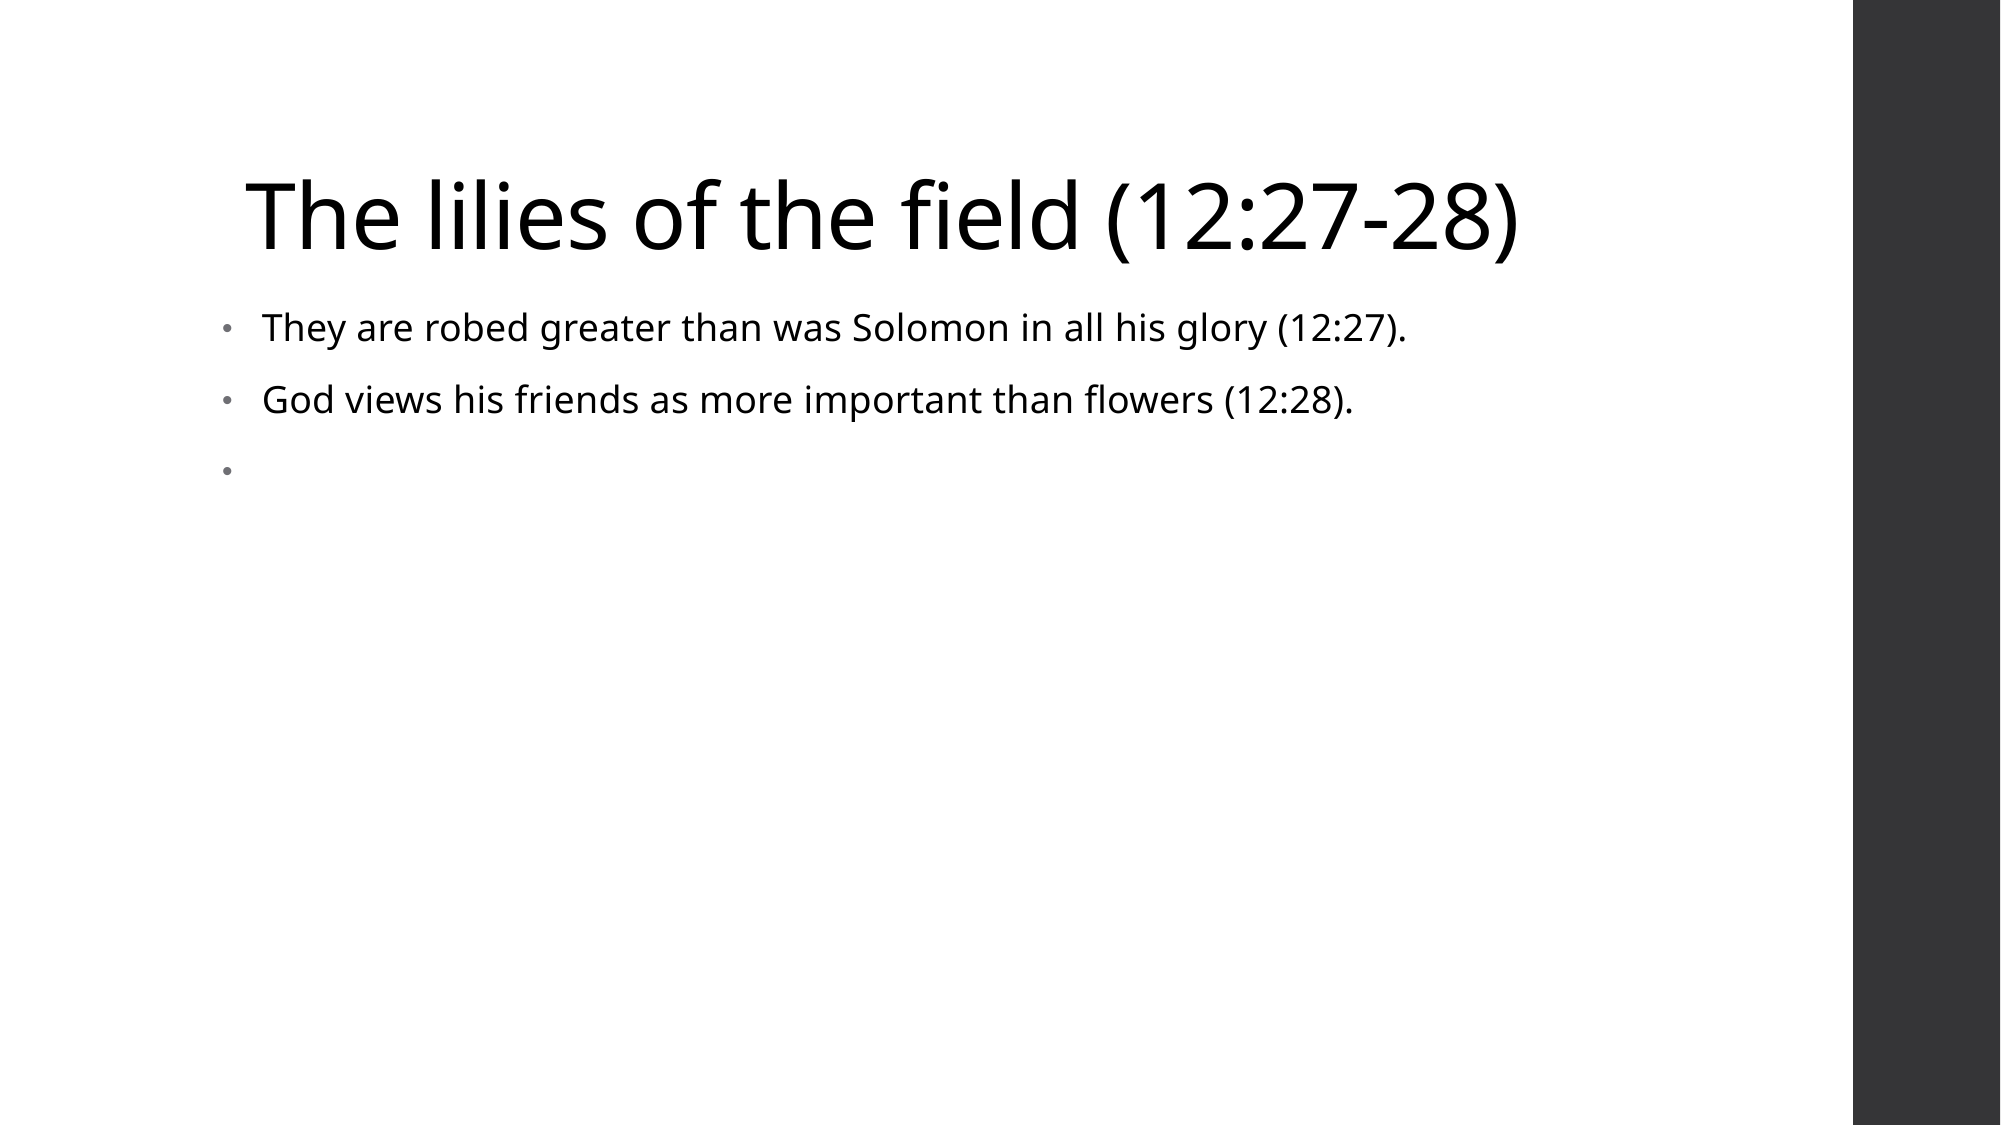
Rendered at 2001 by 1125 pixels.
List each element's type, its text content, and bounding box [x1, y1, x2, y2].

title The lilies of the field (12:27-28) [206, 60, 1797, 278]
list They are robed greater than was Solomon in all his glory (12:27). God views his friends as more important than flowers (12:28). [206, 299, 1617, 1014]
